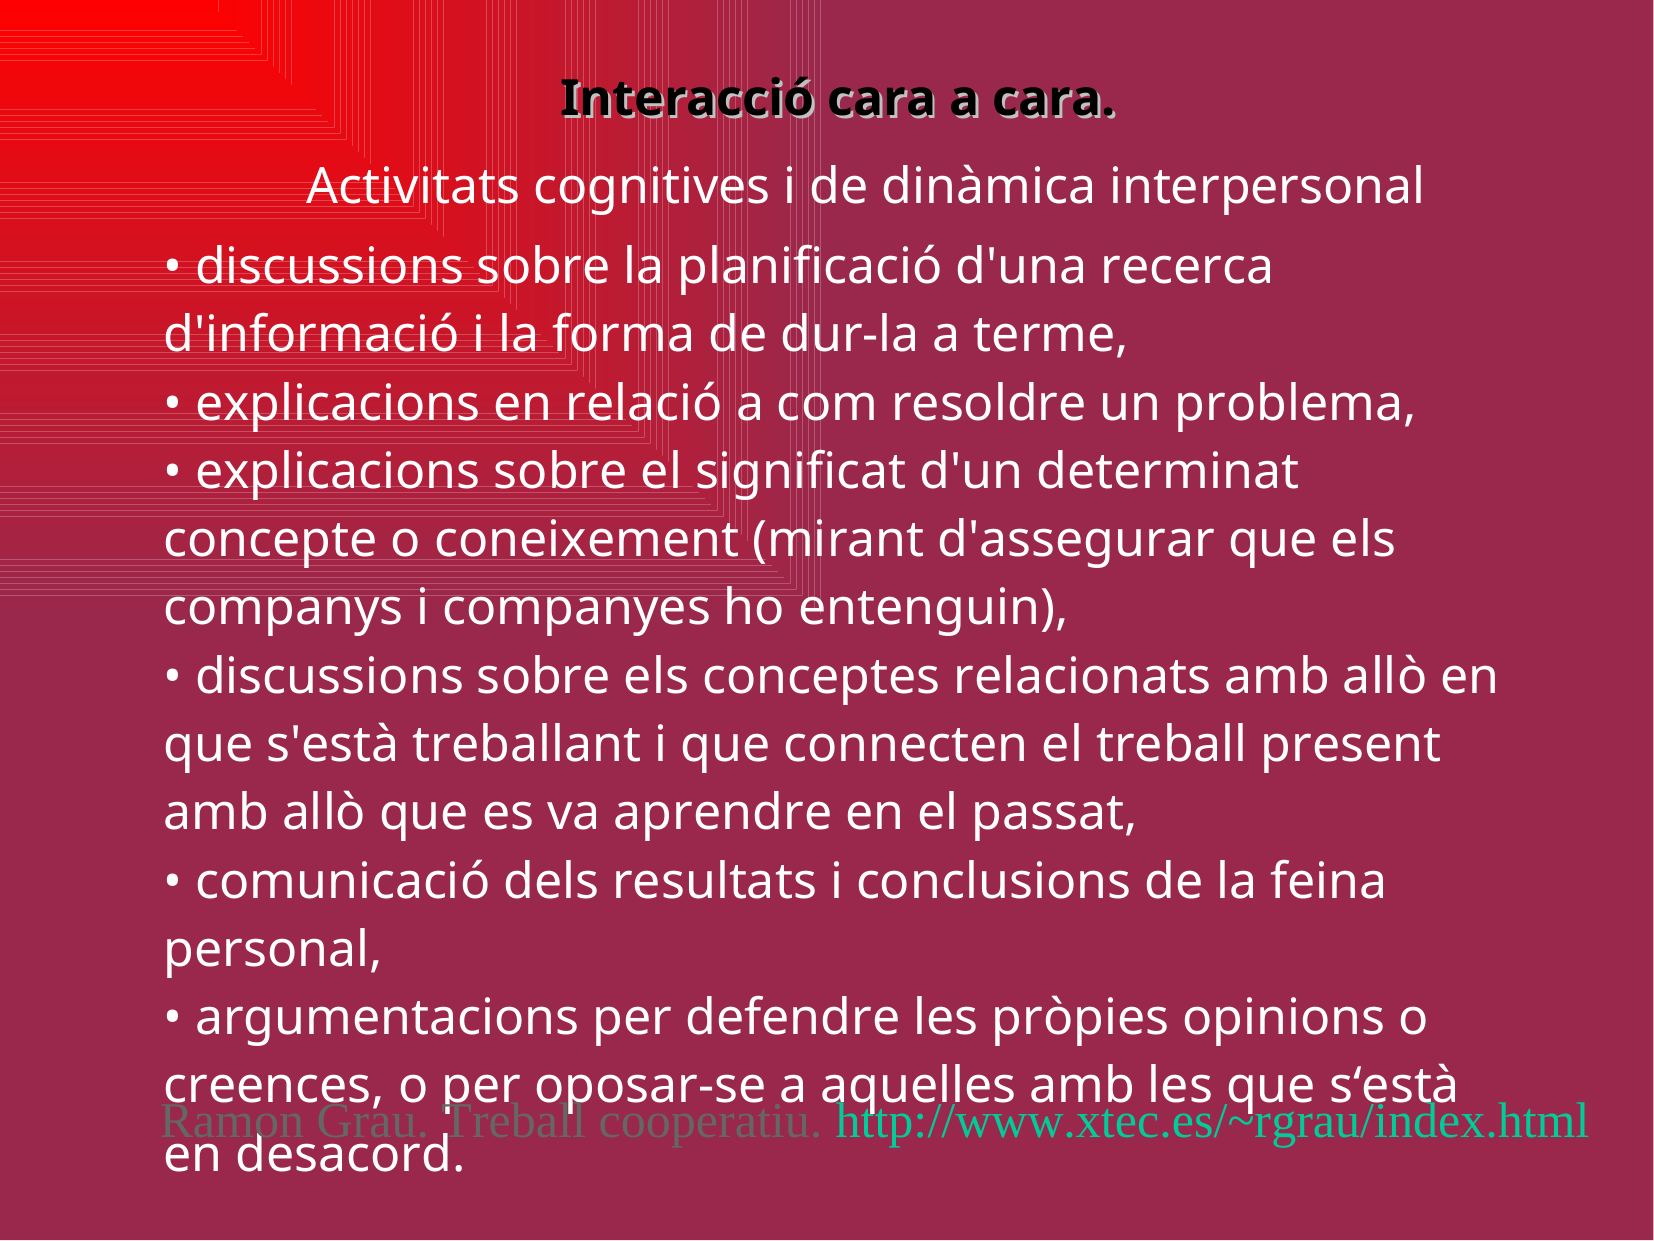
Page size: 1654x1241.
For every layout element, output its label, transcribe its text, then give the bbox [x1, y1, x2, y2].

text_box Interacció cara a cara. [560, 62, 1193, 149]
text_box Activitats cognitives i de dinàmica interpersonal [306, 149, 1522, 281]
text_box discussions sobre la planificació d'una recerca d'informació i la forma de dur-la a terme, explicacions en relació a com resoldre un problema, explicacions sobre el significat d'un determinat concepte o coneixement (mirant d'assegurar que els companys i companyes ho entenguin), discussions sobre els conceptes relacionats amb allò en que s'està treballant i que connecten el treball present amb allò que es va aprendre en el passat, comunicació dels resultats i conclusions de la feina personal, argumentacions per defendre les pròpies opinions o creences, o per oposar-se a aquelles amb les que s‘està en desacord. [88, 174, 1506, 1087]
title Ramon Grau. Treball cooperatiu. http://www.xtec.es/~rgrau/index.html [50, 1087, 1654, 1241]
